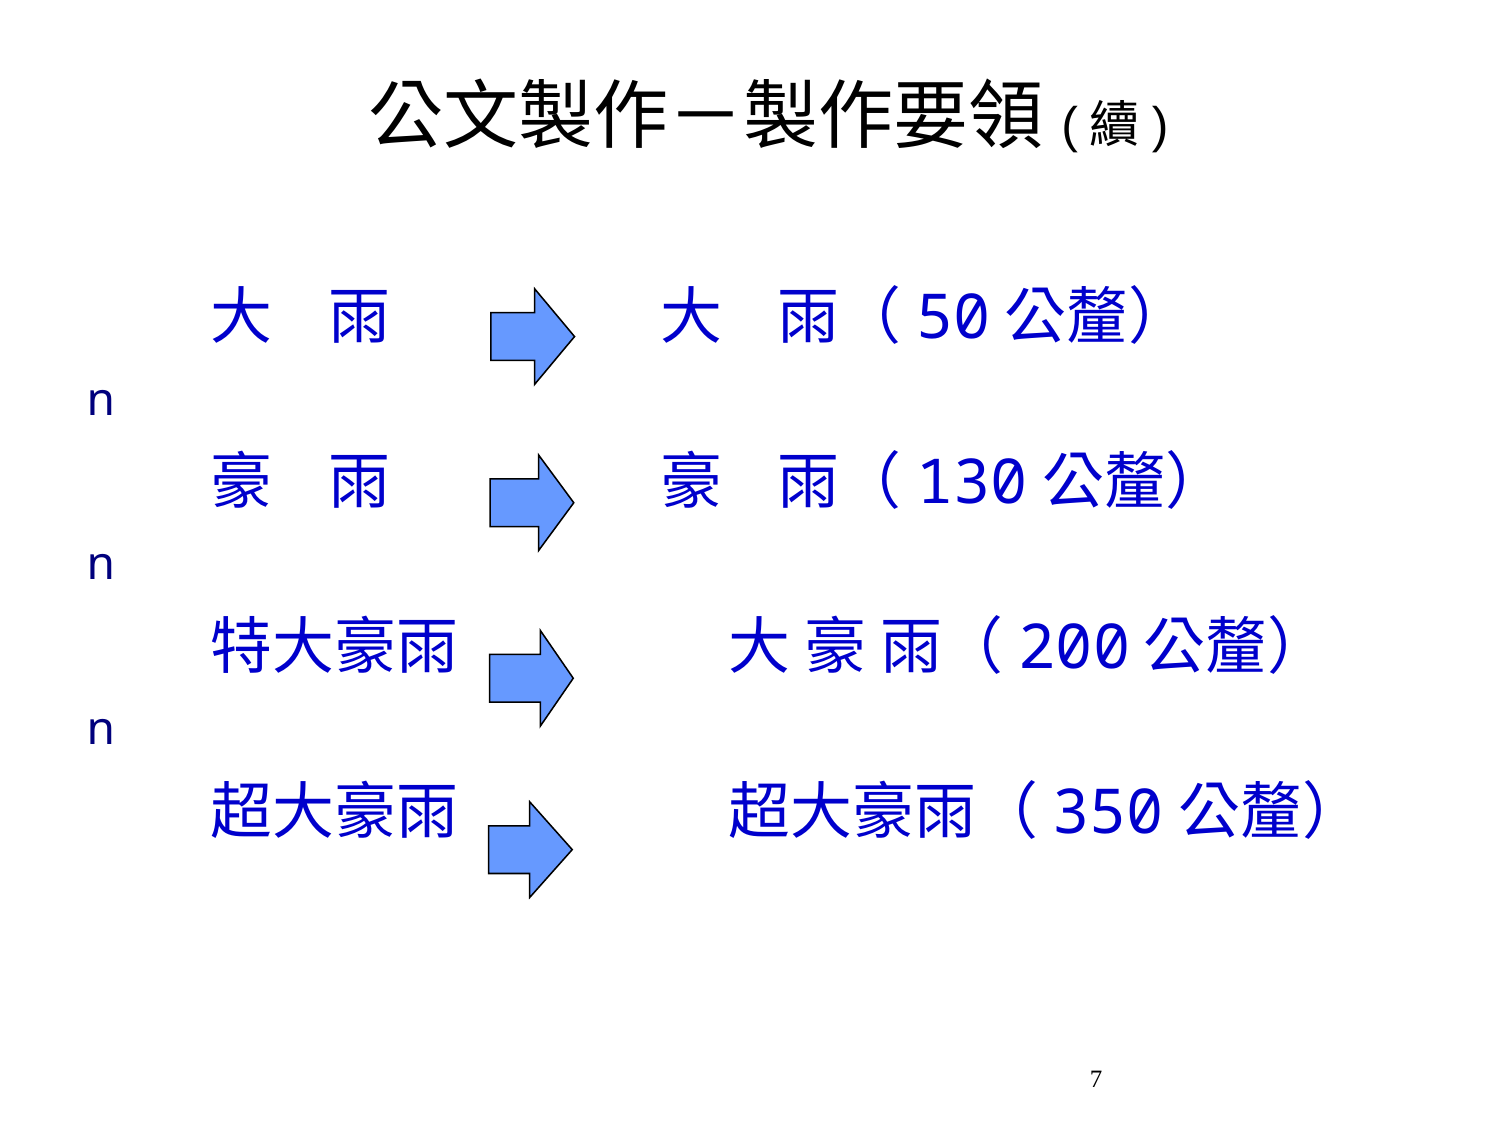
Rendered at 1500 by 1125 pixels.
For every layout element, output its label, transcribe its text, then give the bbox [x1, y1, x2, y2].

title 公文製作－製作要領(續) [171, 0, 1366, 225]
text_box [489, 630, 574, 727]
text_box [490, 288, 575, 385]
list 大 雨 大 雨（50公釐） 豪 雨 豪 雨（130公釐） 特大豪雨 大 豪 雨（200公釐） 超大豪雨 超大豪雨（350公釐） [71, 277, 1407, 951]
text_box [1074, 1025, 1426, 1101]
text_box [488, 801, 573, 898]
text_box [490, 454, 574, 551]
